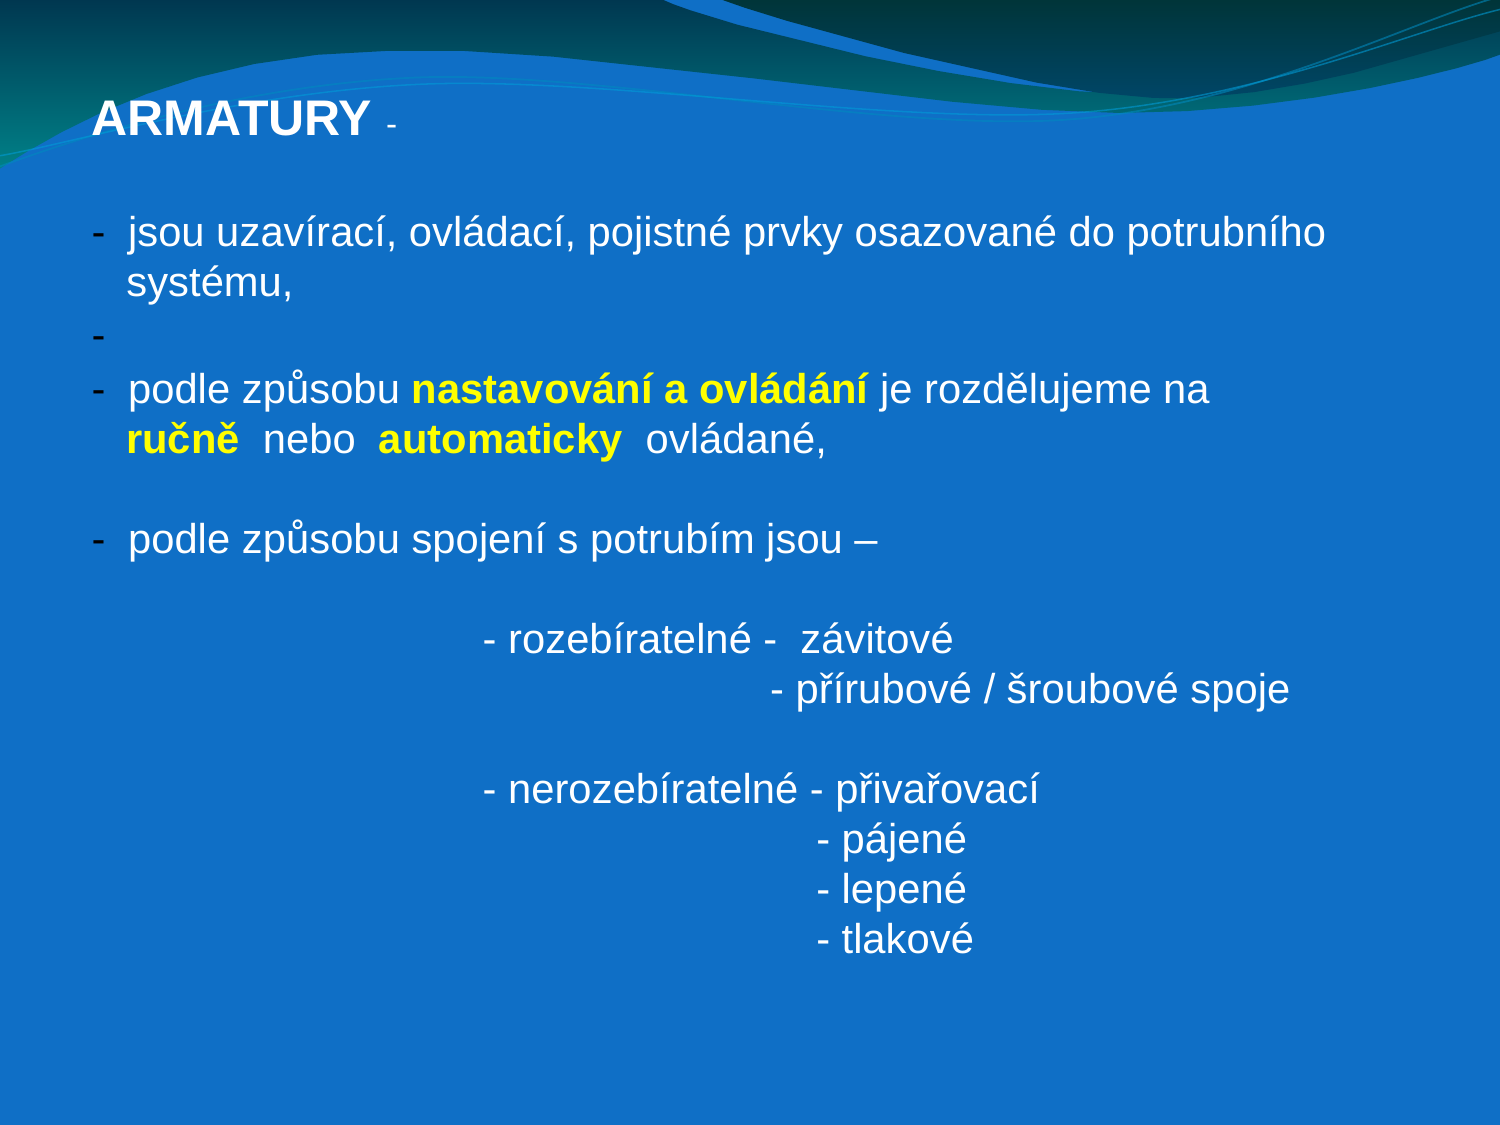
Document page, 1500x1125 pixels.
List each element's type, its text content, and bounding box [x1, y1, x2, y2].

text_box ARMATURY - jsou uzavírací, ovládací, pojistné prvky osazované do potrubního systému, podle způsobu nastavování a ovládání je rozdělujeme na ručně nebo automaticky ovládané, podle způsobu spojení s potrubím jsou – - rozebíratelné - závitové - přírubové / šroubové spoje - nerozebíratelné - přivařovací - pájené - lepené - tlakové [77, 78, 1459, 1070]
